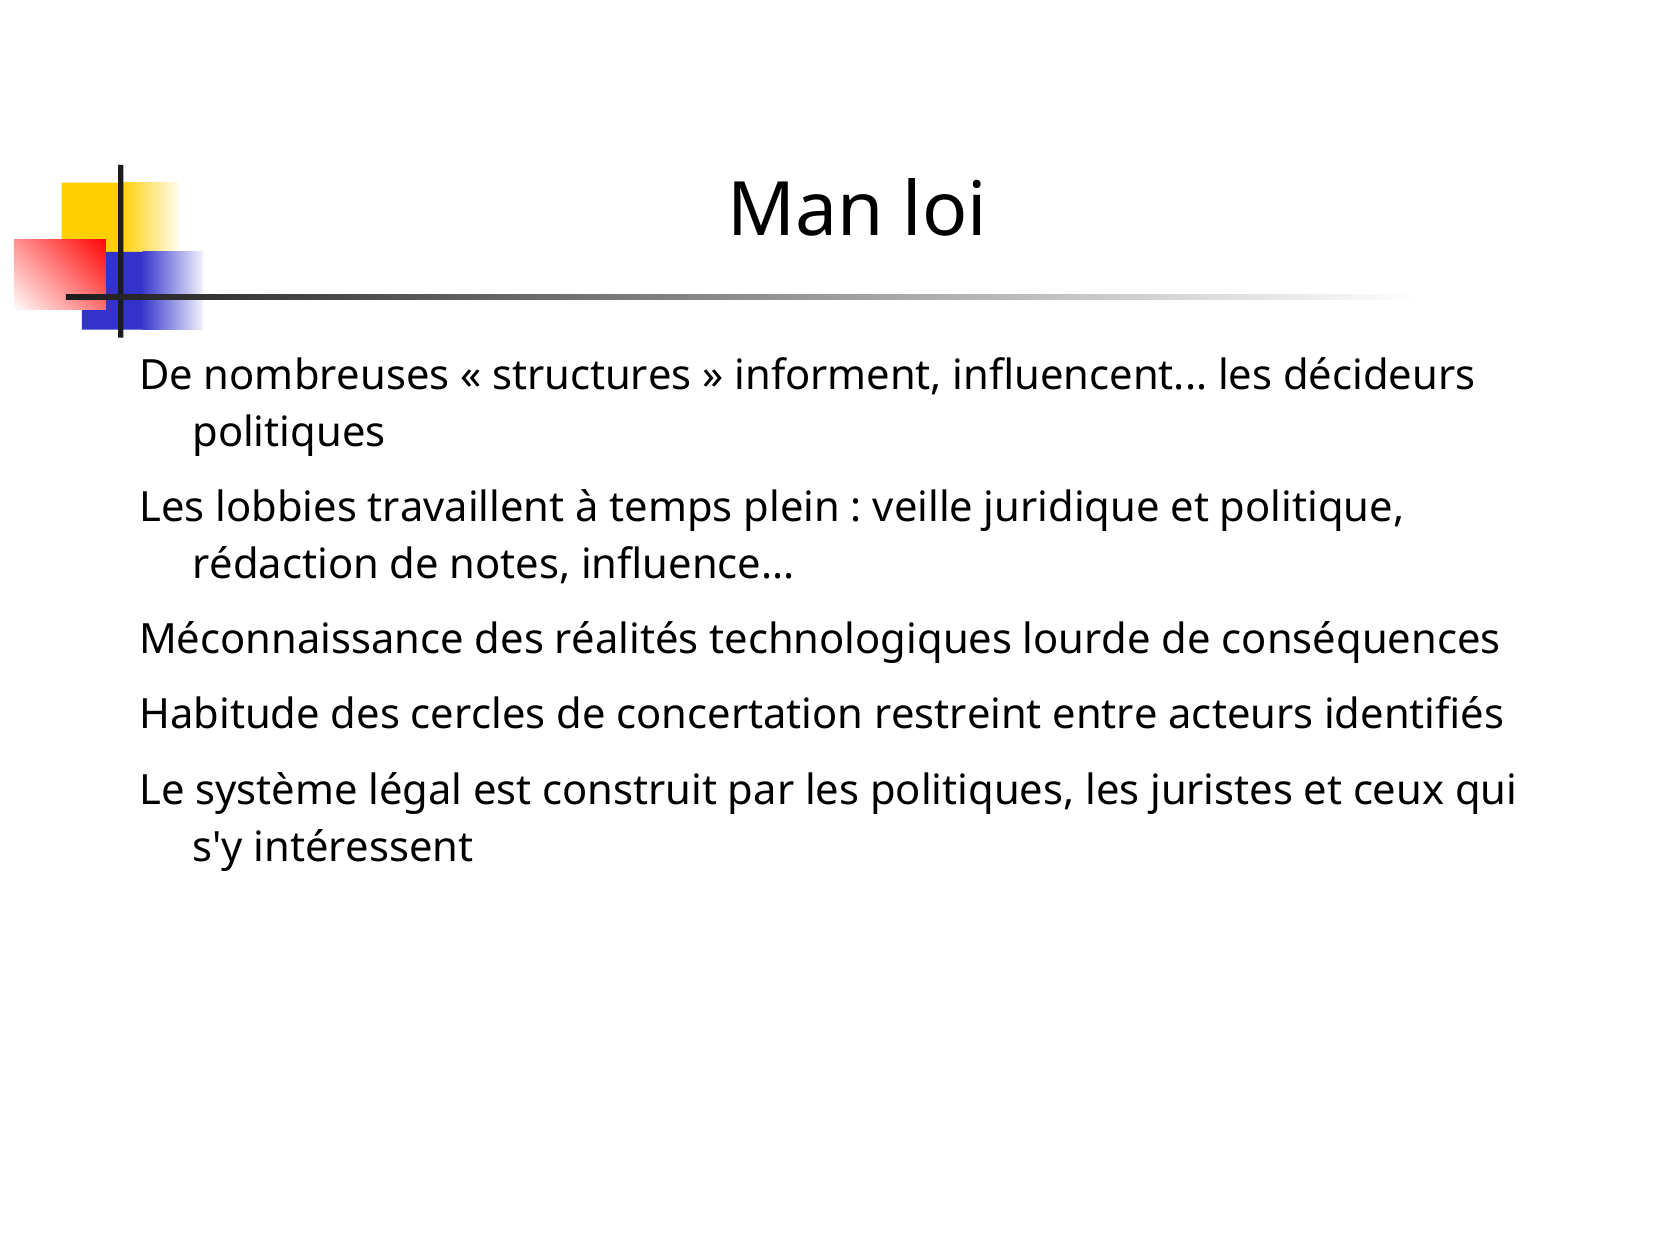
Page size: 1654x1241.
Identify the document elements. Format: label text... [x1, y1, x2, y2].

list De nombreuses « structures » informent, influencent... les décideurs politiques Les lobbies travaillent à temps plein : veille juridique et politique, rédaction de notes, influence... Méconnaissance des réalités technologiques lourde de conséquences Habitude des cercles de concertation restreint entre acteurs identifiés Le système légal est construit par les politiques, les juristes et ceux qui s'y intéressent [121, 344, 1534, 1112]
title Man loi [121, 102, 1534, 311]
